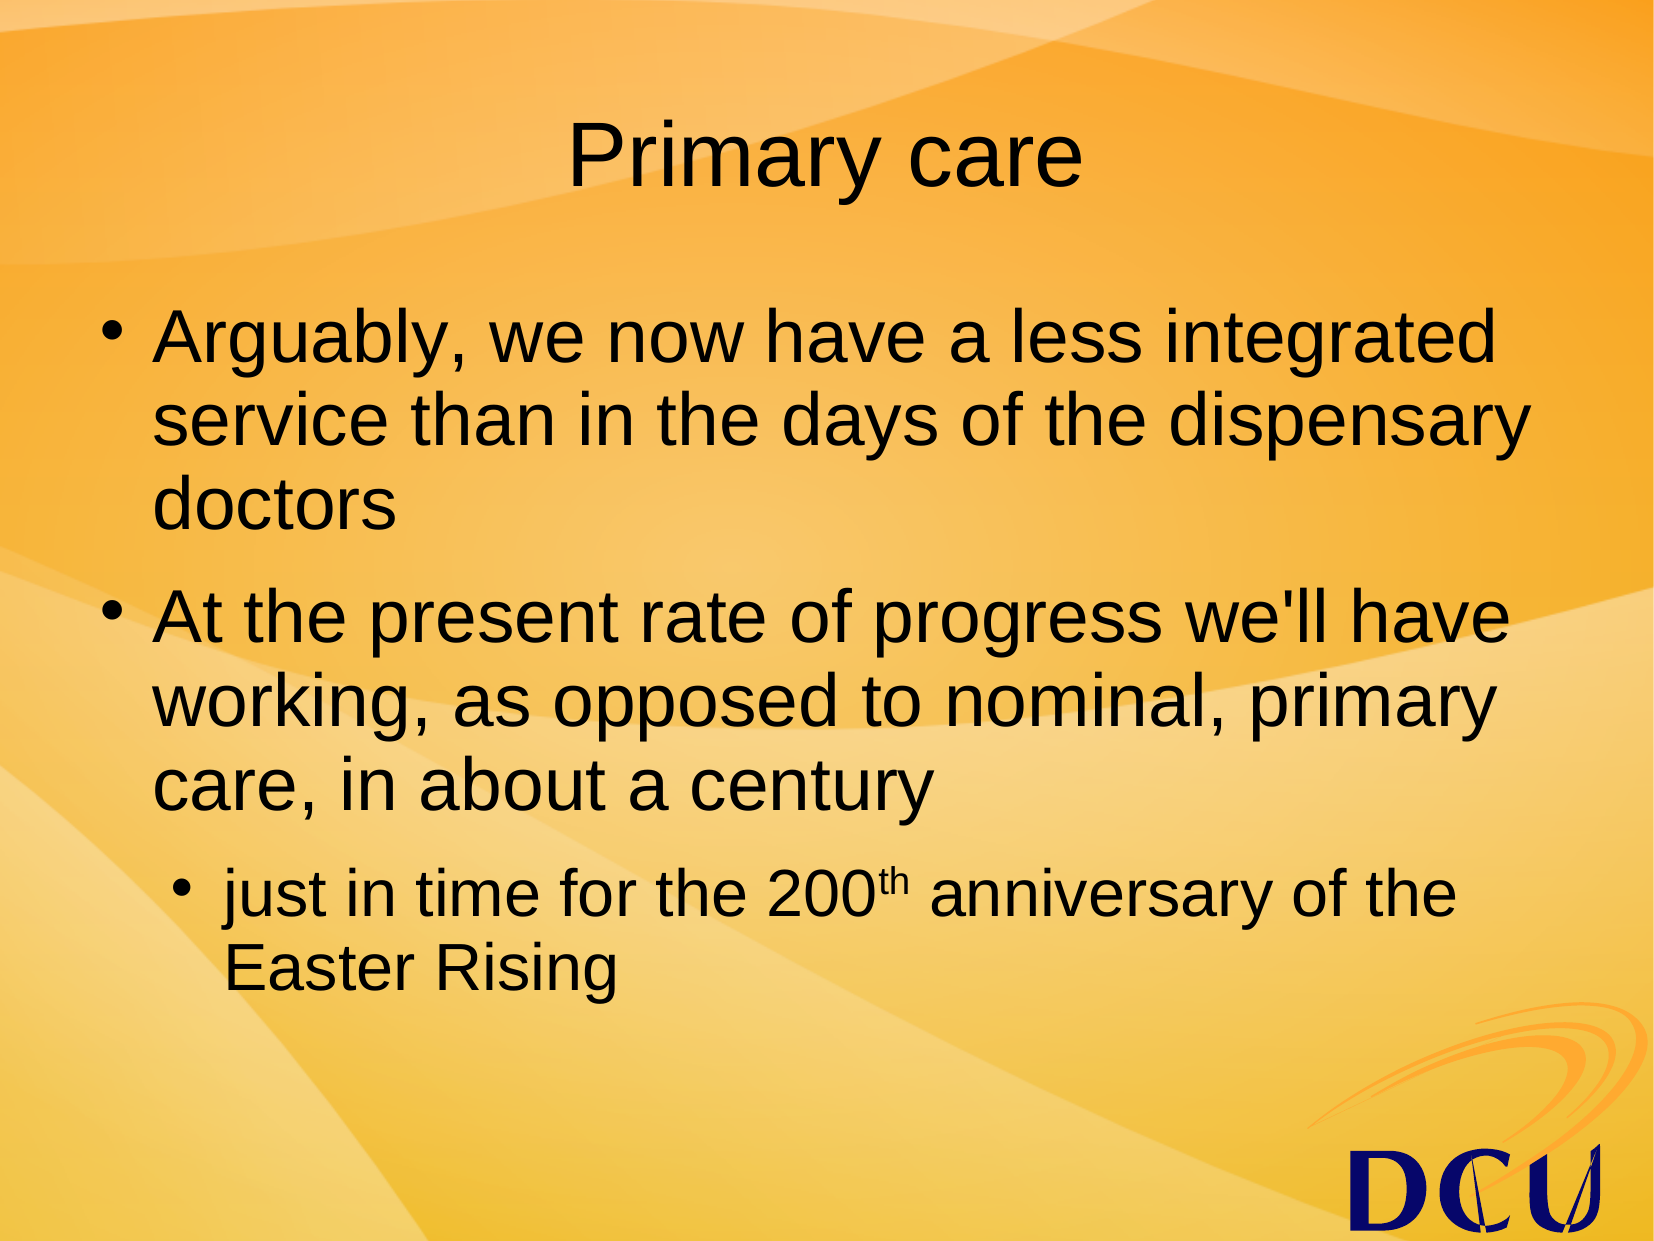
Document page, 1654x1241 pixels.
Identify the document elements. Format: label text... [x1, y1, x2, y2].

list Arguably, we now have a less integrated service than in the days of the dispensary doctors At the present rate of progress we'll have working, as opposed to nominal, primary care, in about a century just in time for the 200th anniversary of the Easter Rising [82, 290, 1571, 1094]
picture [0, 0, 1654, 1241]
title Primary care [82, 49, 1571, 257]
